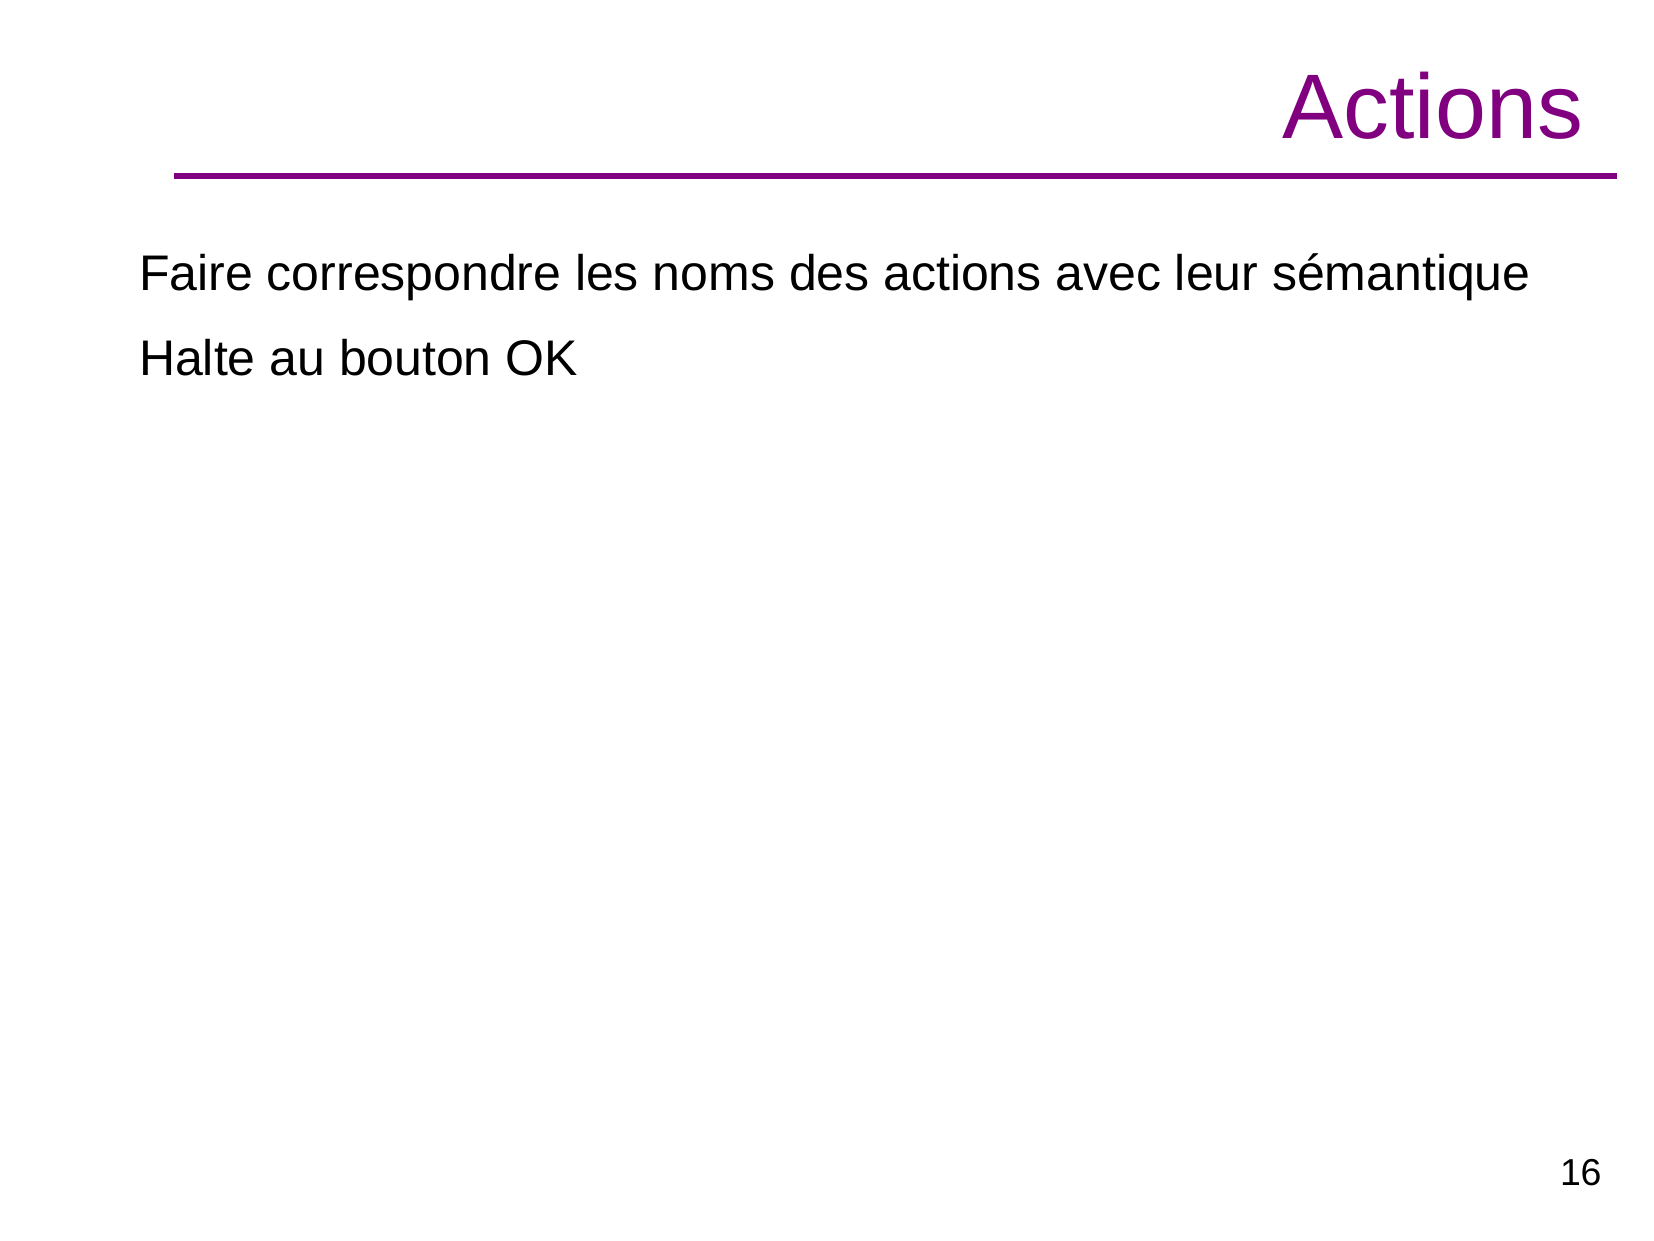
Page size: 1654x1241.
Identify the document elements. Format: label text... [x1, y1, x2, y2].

list Faire correspondre les noms des actions avec leur sémantique Halte au bouton OK [121, 244, 1534, 1162]
title Actions [84, 39, 1584, 176]
